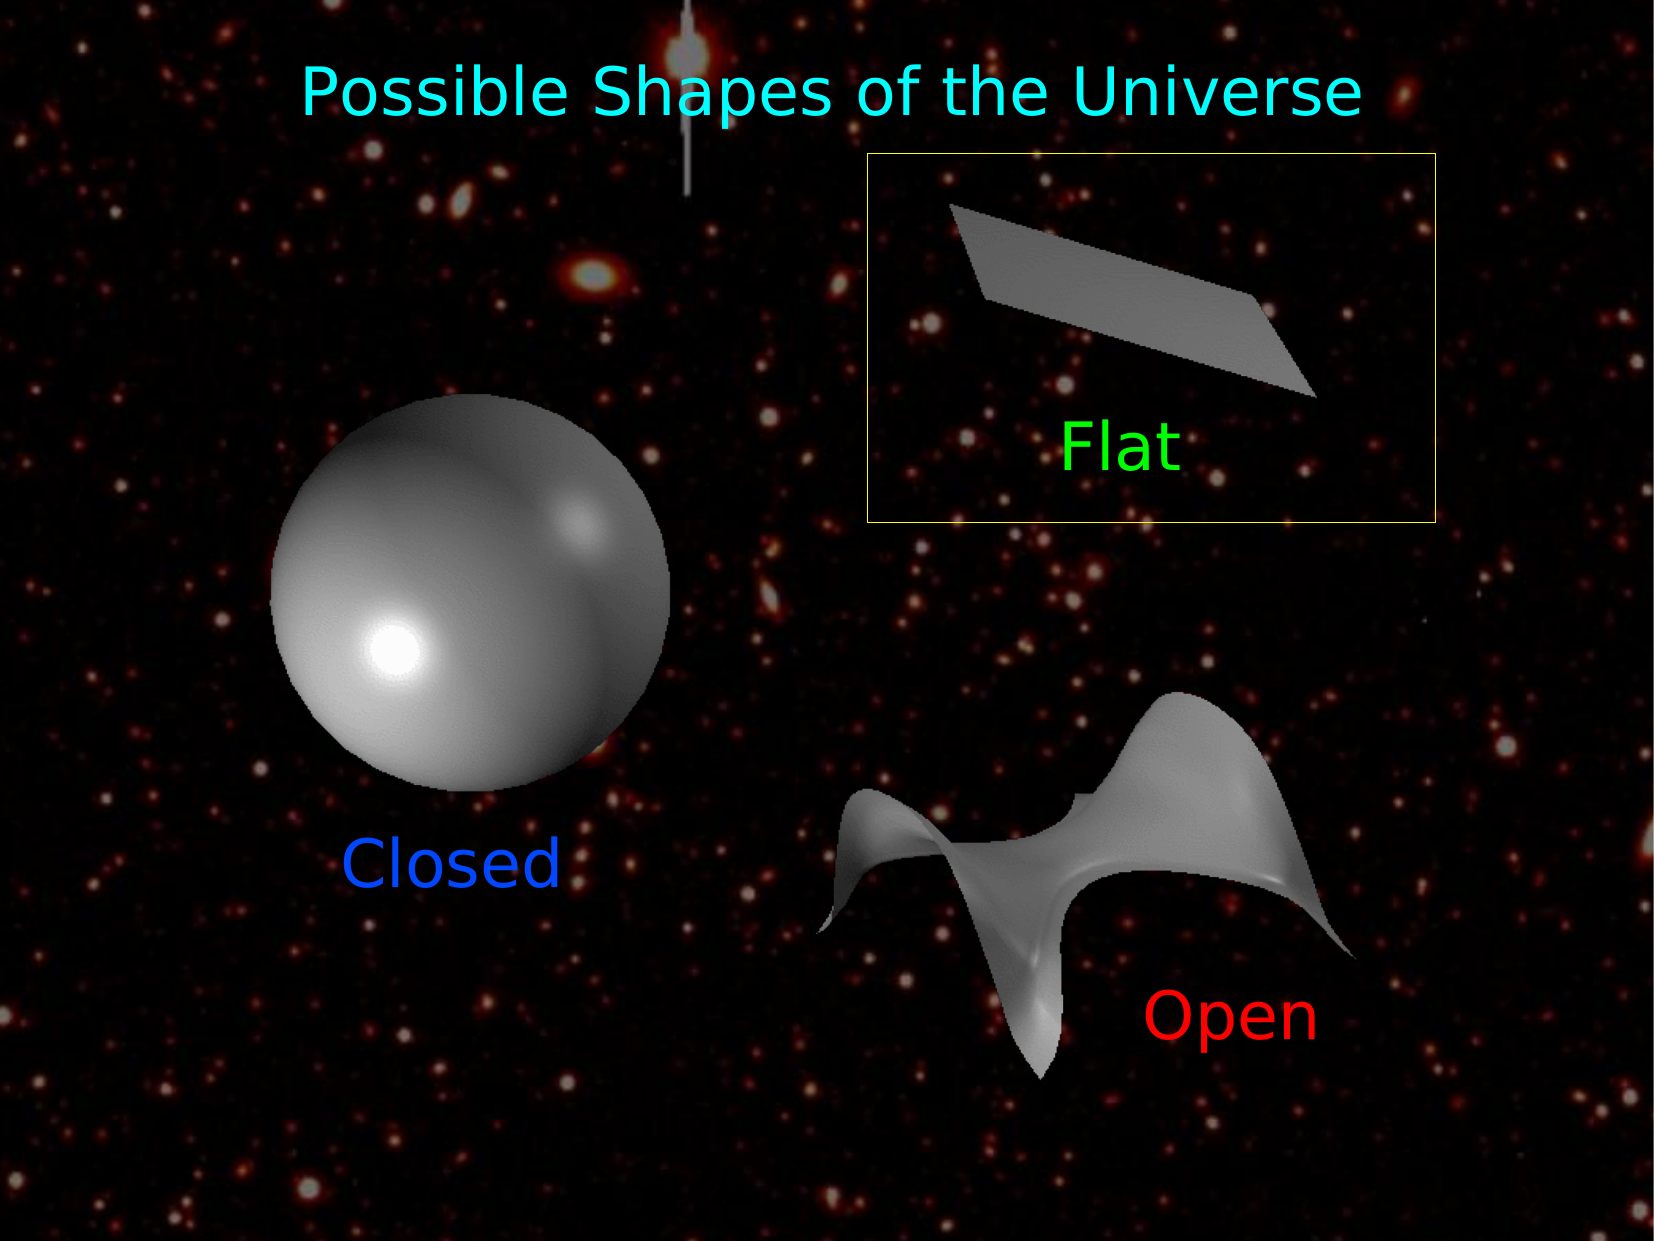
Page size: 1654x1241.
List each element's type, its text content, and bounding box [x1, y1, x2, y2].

text_box Open [1142, 977, 1321, 1055]
picture [0, 0, 1654, 1241]
text_box Flat [1058, 408, 1183, 486]
text_box Possible Shapes of the Universe [299, 53, 1367, 131]
text_box Closed [340, 825, 565, 903]
